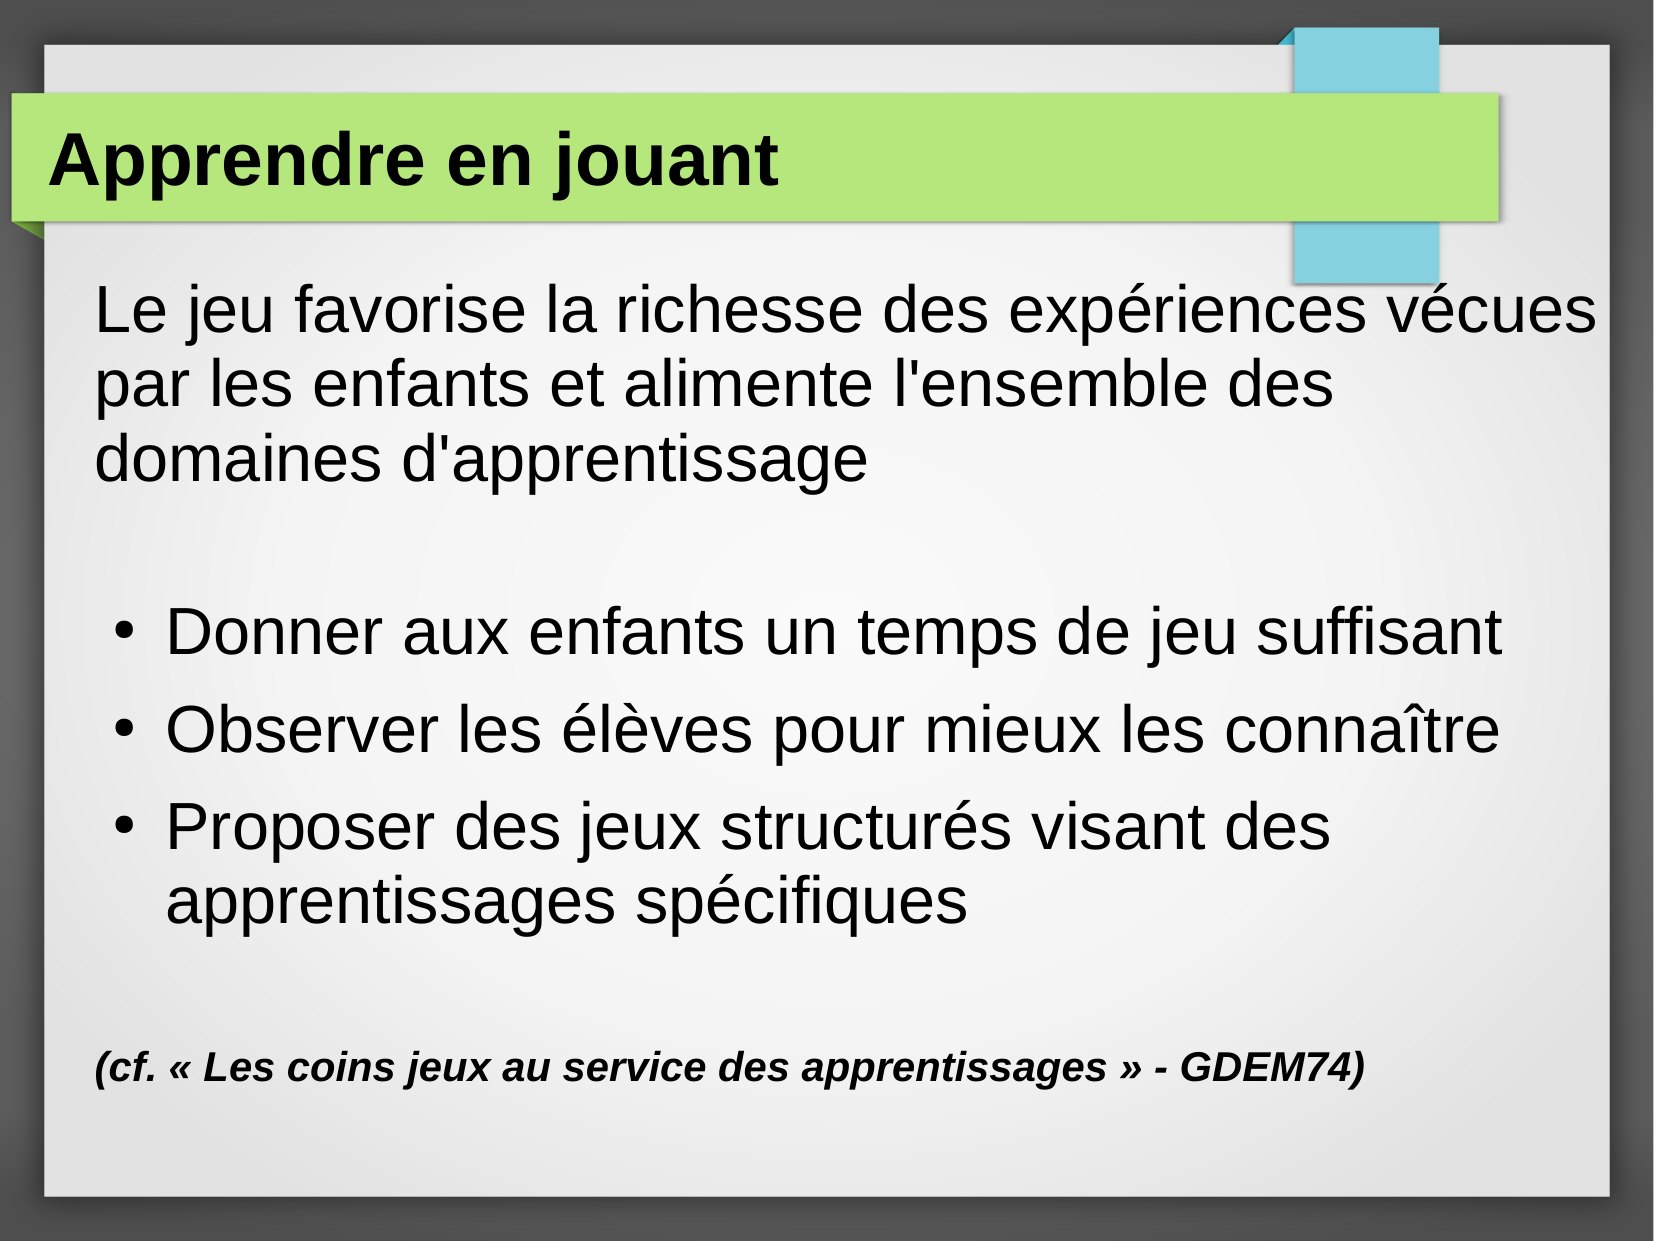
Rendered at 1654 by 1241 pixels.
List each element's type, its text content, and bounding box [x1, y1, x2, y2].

title Apprendre en jouant [47, 106, 1501, 213]
list Le jeu favorise la richesse des expériences vécues par les enfants et alimente l'ensemble des domaines d'apprentissage Donner aux enfants un temps de jeu suffisant Observer les élèves pour mieux les connaître Proposer des jeux structurés visant des apprentissages spécifiques (cf. « Les coins jeux au service des apprentissages » - GDEM74) [94, 271, 1619, 1182]
picture [0, 0, 1654, 1241]
